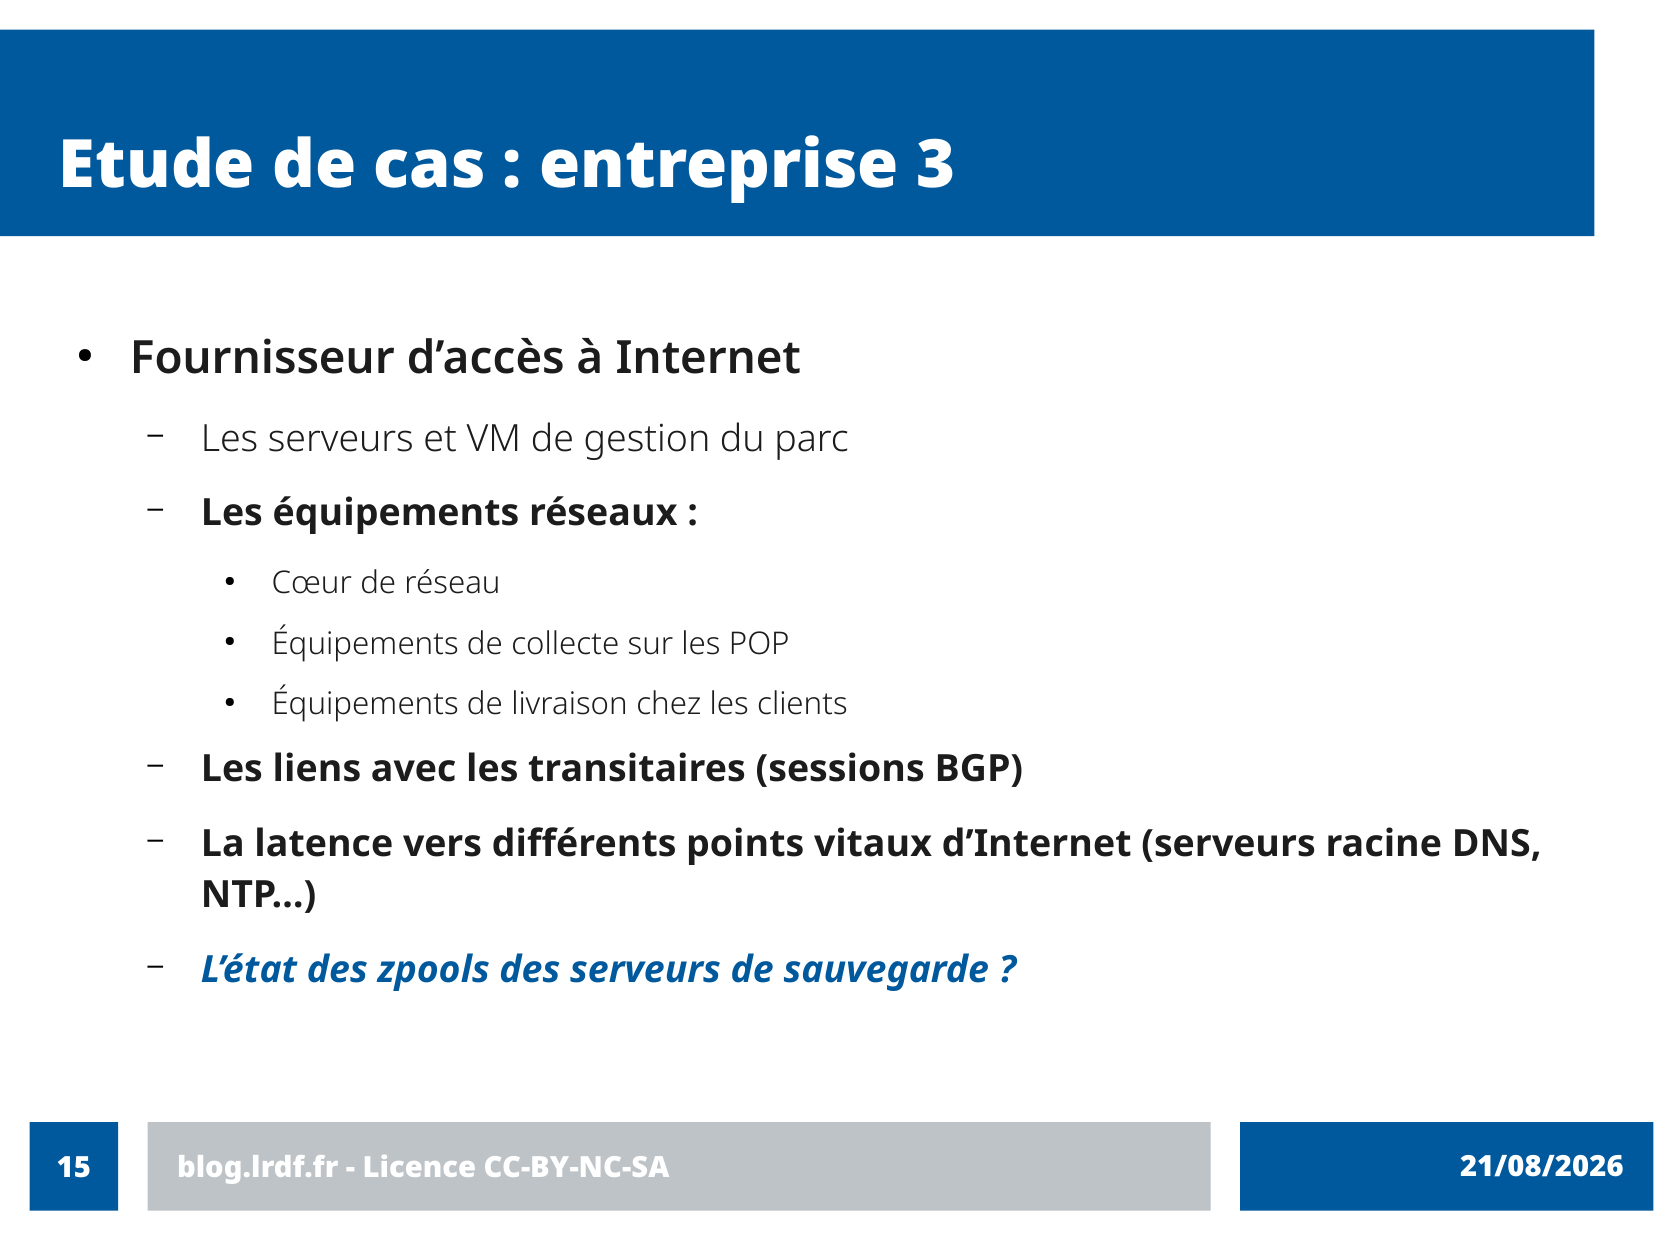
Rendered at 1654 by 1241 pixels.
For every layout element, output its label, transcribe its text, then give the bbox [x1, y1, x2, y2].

title Etude de cas : entreprise 3 [59, 59, 1595, 207]
list Fournisseur d’accès à Internet Les serveurs et VM de gestion du parc Les équipements réseaux : Cœur de réseau Équipements de collecte sur les POP Équipements de livraison chez les clients Les liens avec les transitaires (sessions BGP) La latence vers différents points vitaux d’Internet (serveurs racine DNS, NTP…) L’état des zpools des serveurs de sauvegarde ? [59, 324, 1565, 1093]
